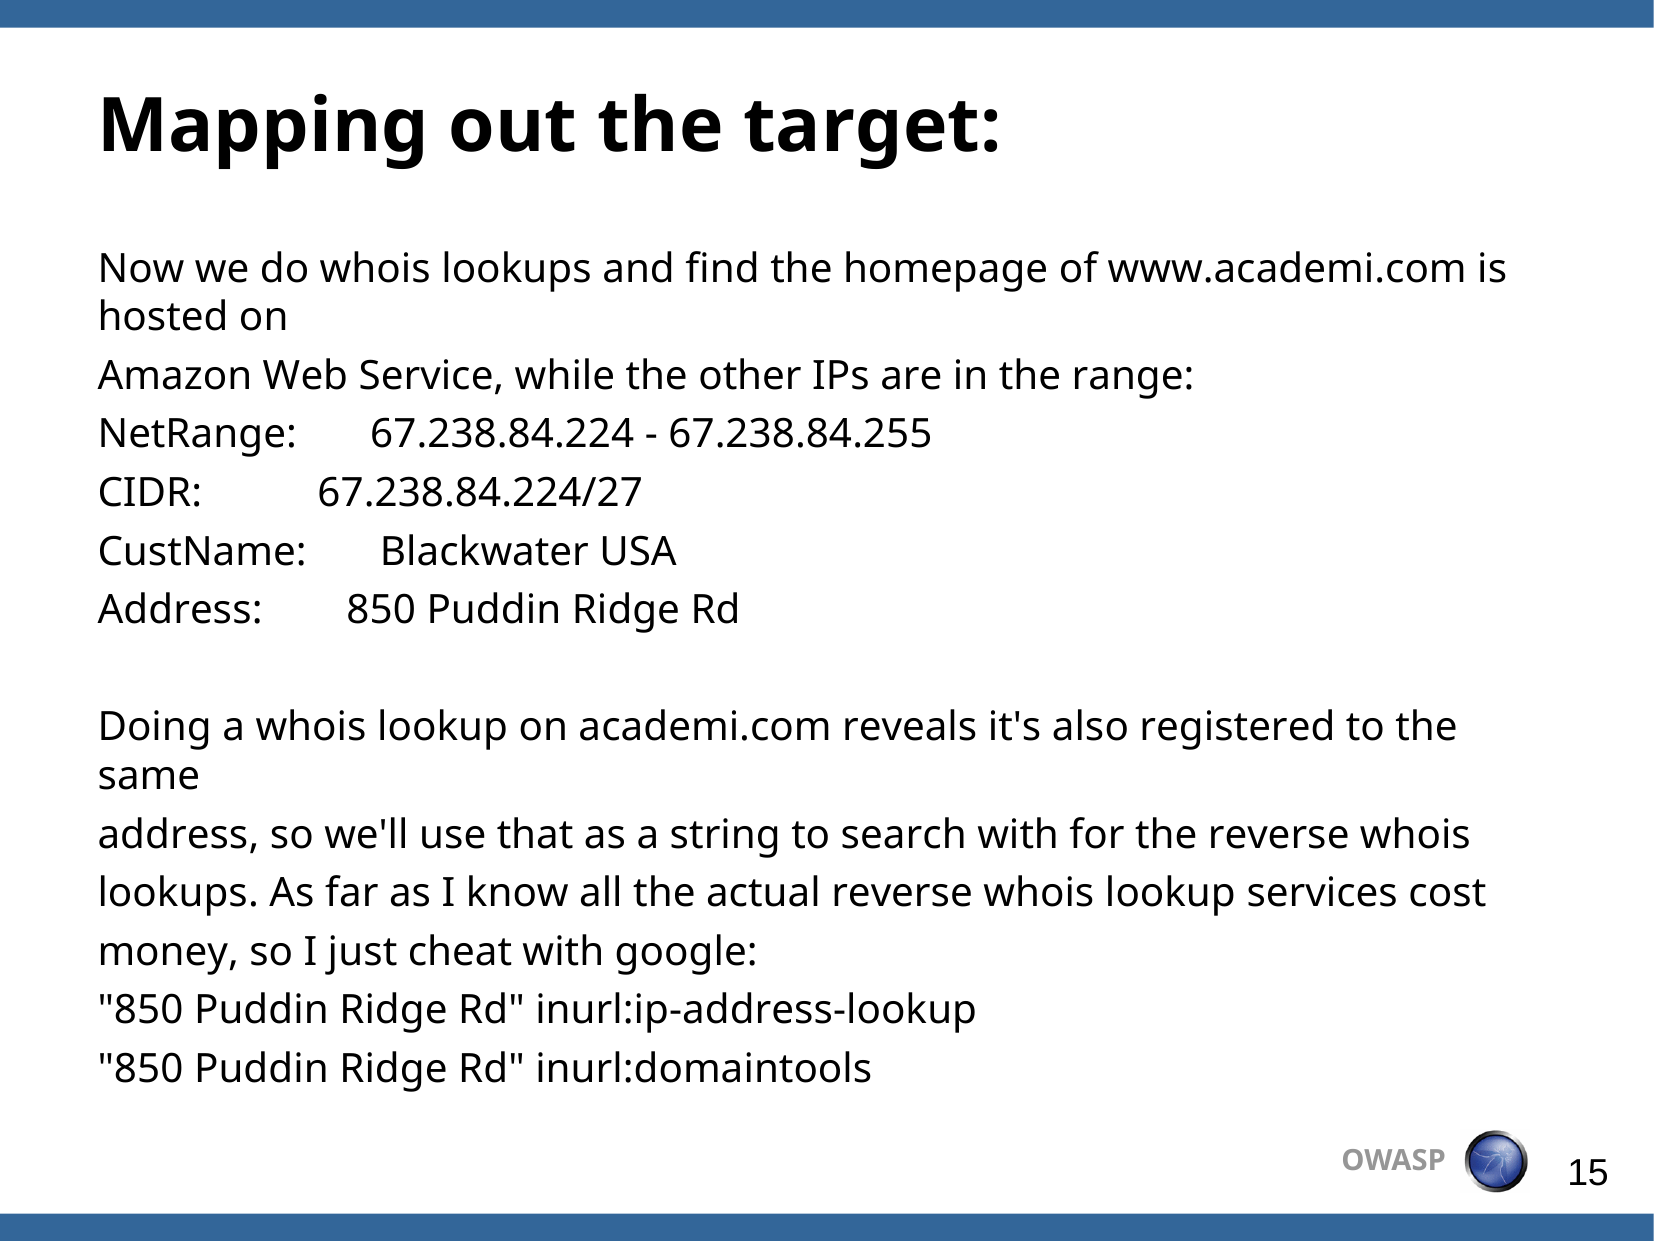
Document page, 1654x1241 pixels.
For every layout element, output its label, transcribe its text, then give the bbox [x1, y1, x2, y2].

title Mapping out the target: [82, 35, 1571, 207]
list Now we do whois lookups and find the homepage of www.academi.com is hosted on Amazon Web Service, while the other IPs are in the range: NetRange: 67.238.84.224 - 67.238.84.255 CIDR: 67.238.84.224/27 CustName: Blackwater USA Address: 850 Puddin Ridge Rd Doing a whois lookup on academi.com reveals it's also registered to the same address, so we'll use that as a string to search with for the reverse whois lookups. As far as I know all the actual reverse whois lookup services cost money, so I just cheat with google: "850 Puddin Ridge Rd" inurl:ip-address-lookup "850 Puddin Ridge Rd" inurl:domaintools [82, 234, 1571, 1108]
picture [1460, 1129, 1530, 1193]
